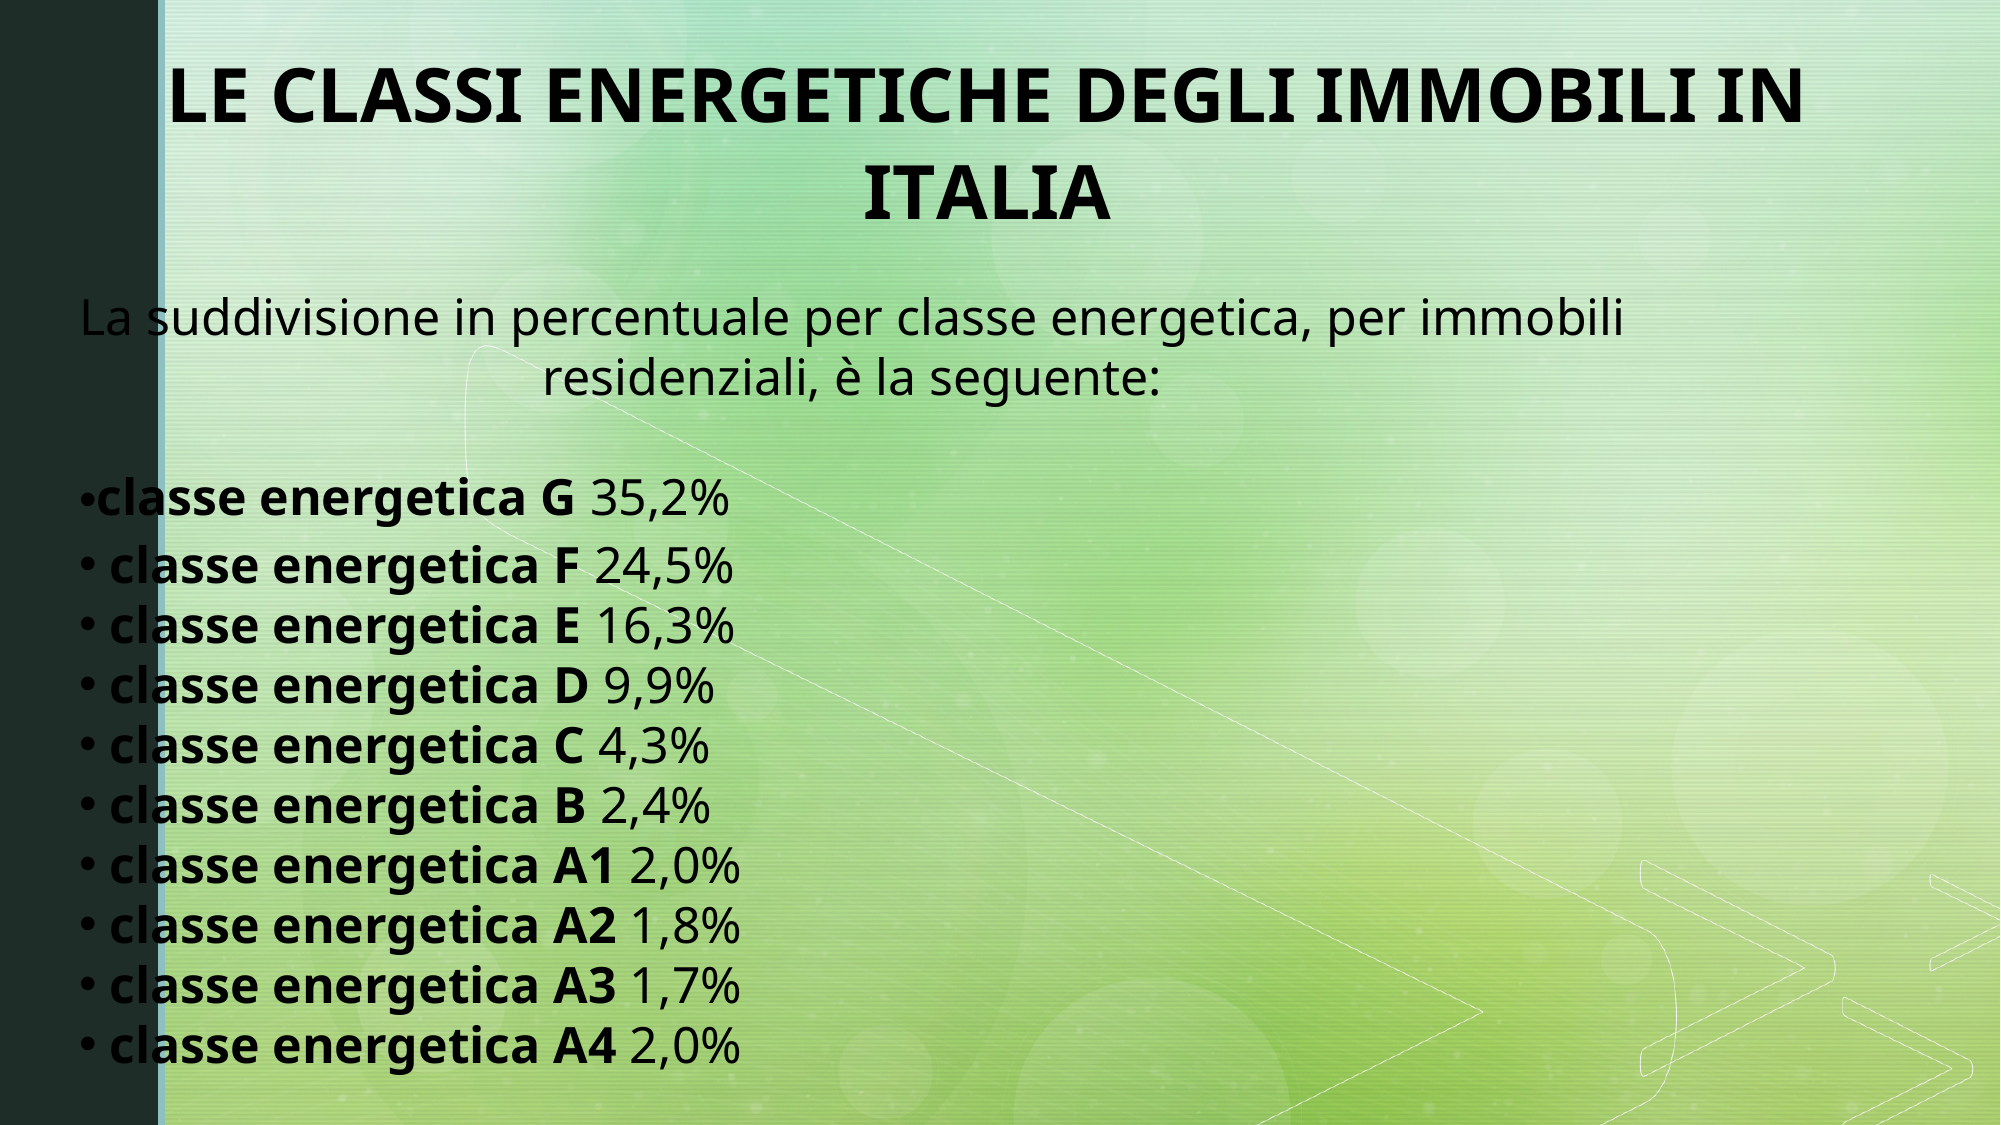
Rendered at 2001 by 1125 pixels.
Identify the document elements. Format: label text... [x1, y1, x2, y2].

text_box La suddivisione in percentuale per classe energetica, per immobili residenziali, è la seguente: classe energetica G 35,2% classe energetica F 24,5% classe energetica E 16,3% classe energetica D 9,9% classe energetica C 4,3% classe energetica B 2,4% classe energetica A1 2,0% classe energetica A2 1,8% classe energetica A3 1,7% classe energetica A4 2,0% [64, 277, 1930, 1081]
text_box LE CLASSI ENERGETICHE DEGLI IMMOBILI IN ITALIA [64, 34, 1912, 239]
